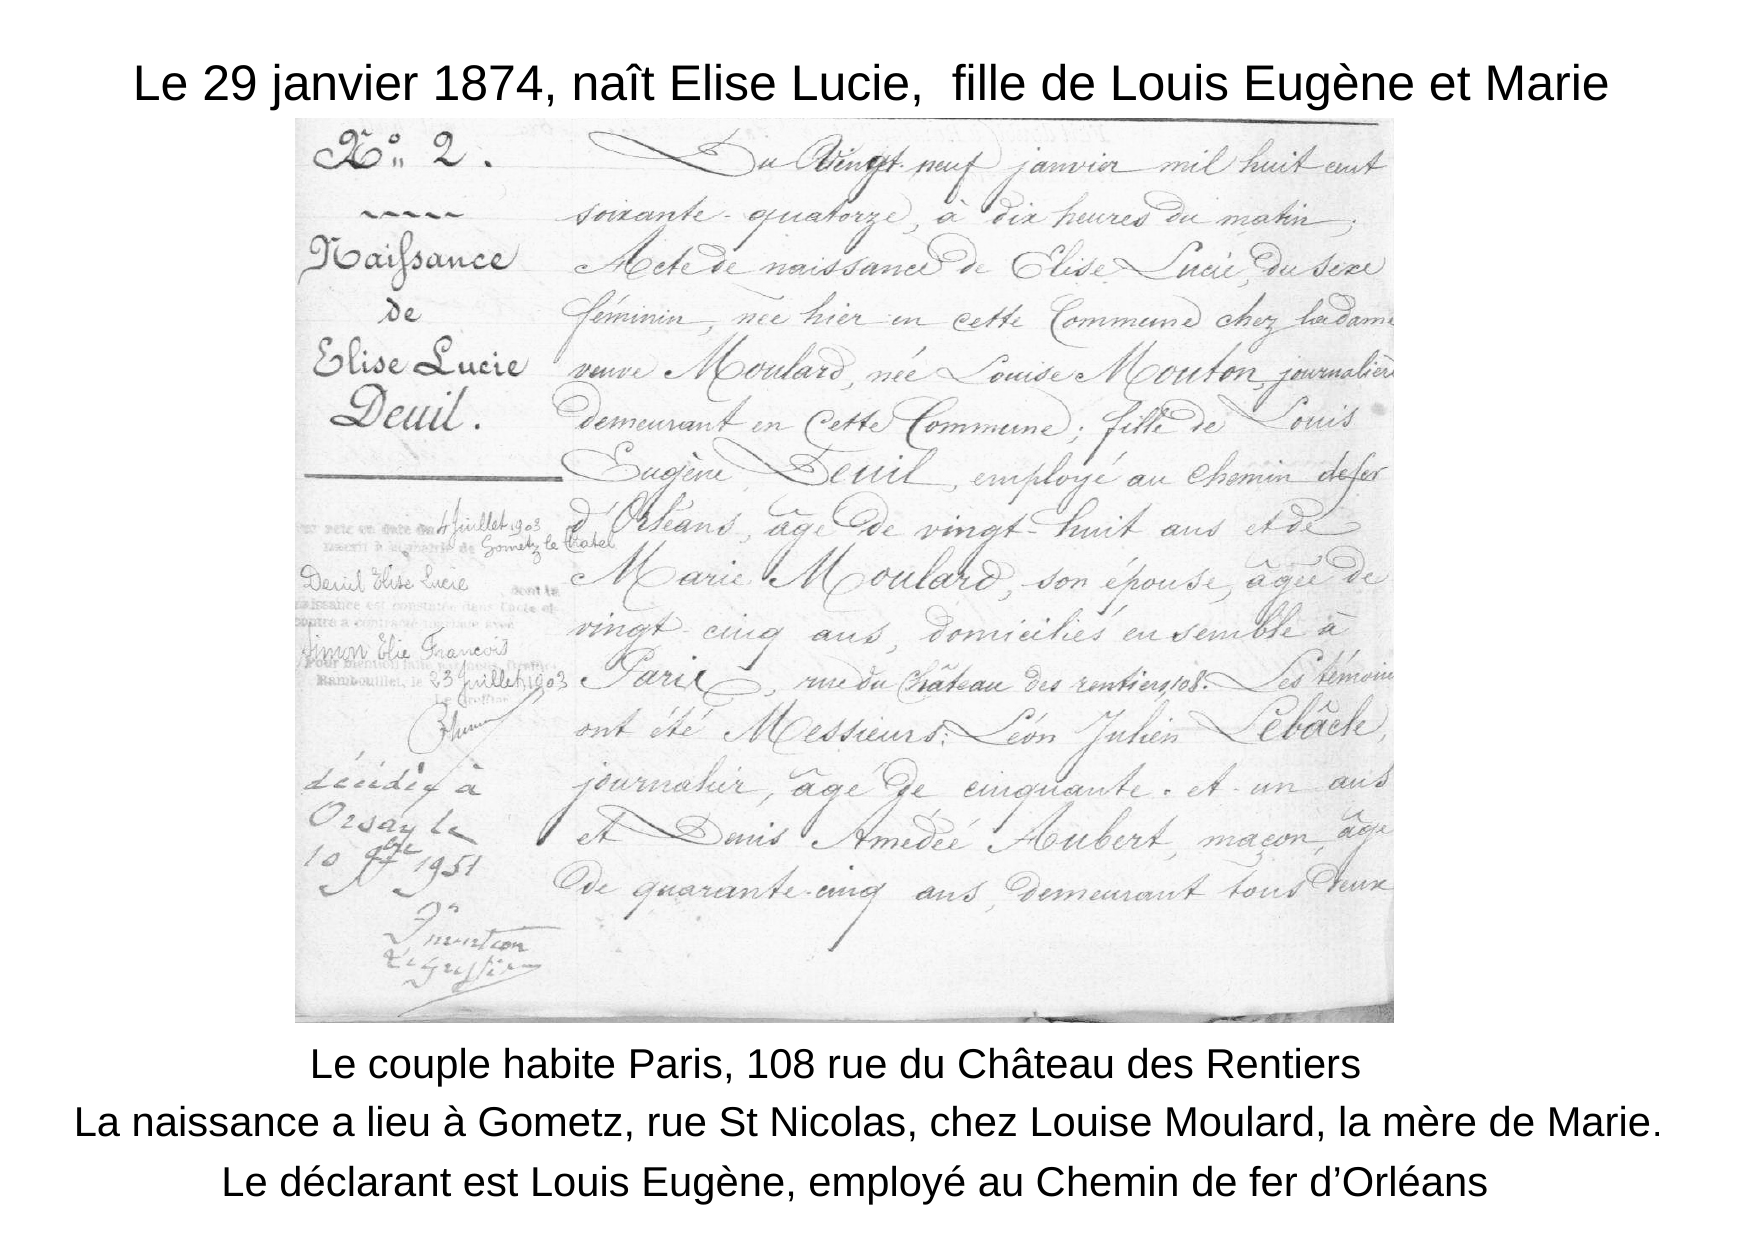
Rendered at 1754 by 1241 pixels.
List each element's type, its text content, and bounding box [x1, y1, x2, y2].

text_box La naissance a lieu à Gometz, rue St Nicolas, chez Louise Moulard, la mère de Marie. [59, 1091, 1725, 1200]
text_box Le déclarant est Louis Eugène, employé au Chemin de fer d’Orléans [206, 1151, 1506, 1241]
text_box Le 29 janvier 1874, naît Elise Lucie, fille de Louis Eugène et Marie [118, 47, 1637, 119]
picture [295, 119, 1394, 1023]
text_box Le couple habite Paris, 108 rue du Château des Rentiers [295, 1033, 1418, 1142]
